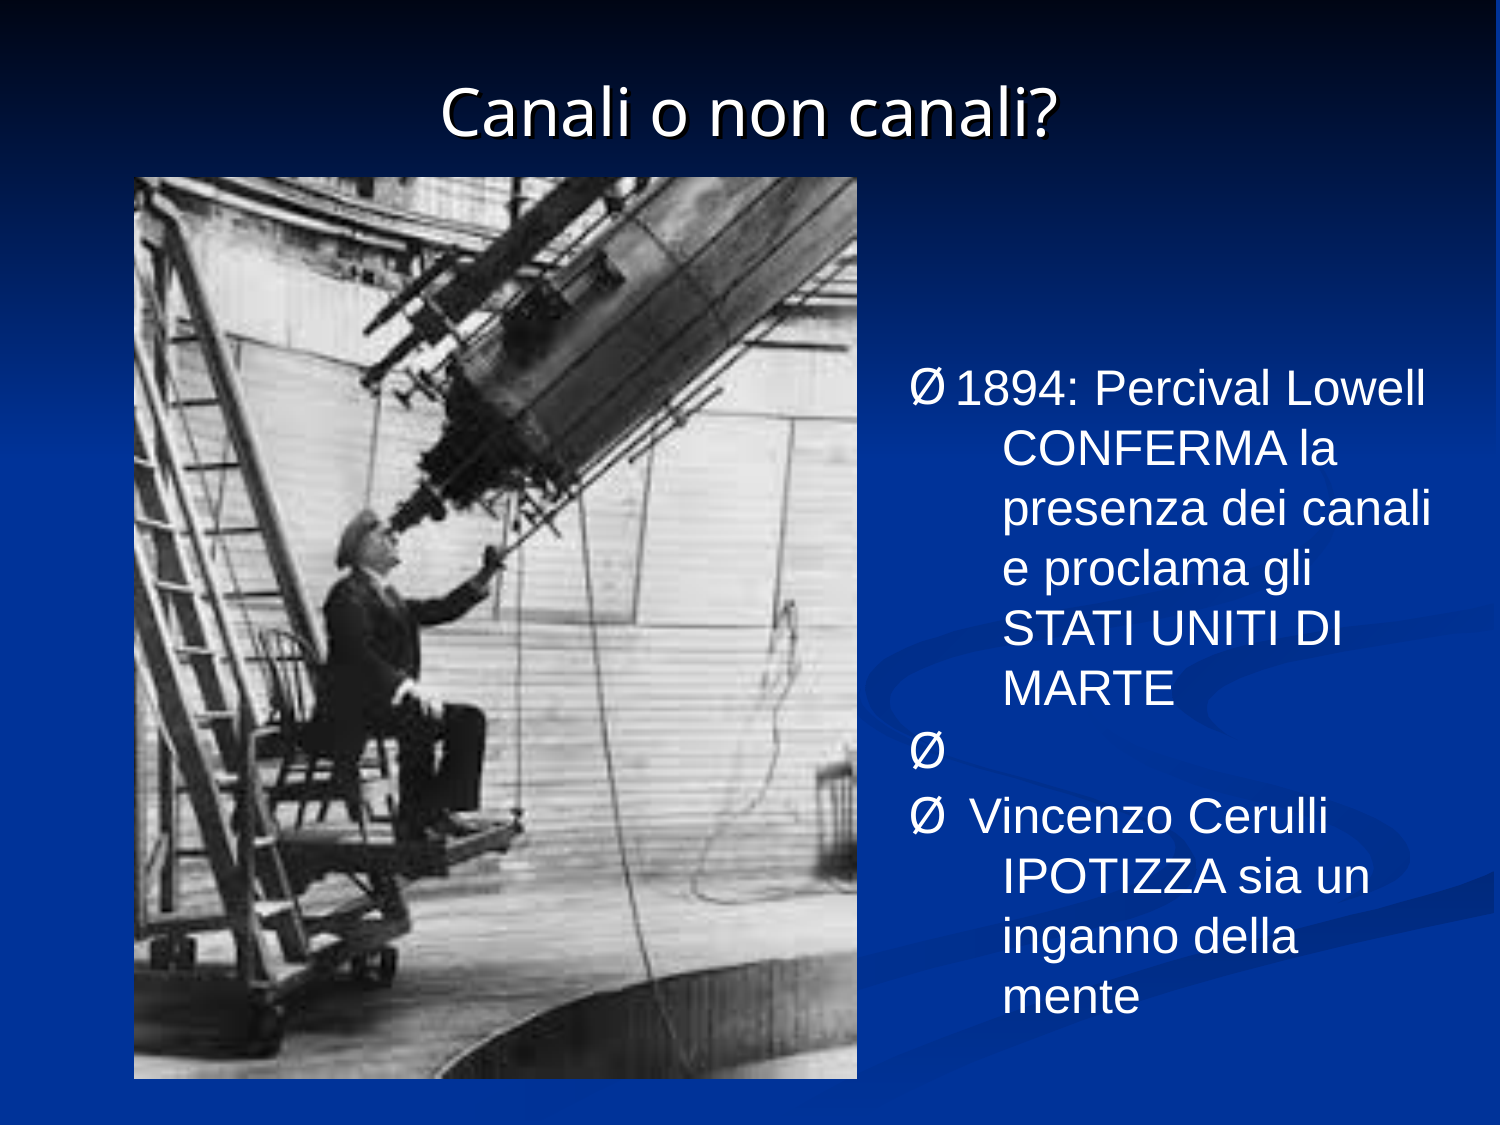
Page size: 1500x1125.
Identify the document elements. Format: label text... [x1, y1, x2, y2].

picture [134, 177, 857, 1079]
text_box Canali o non canali? [35, 61, 1465, 168]
text_box 1894: Percival Lowell CONFERMA la presenza dei canali e proclama gli STATI UNITI DI MARTE Vincenzo Cerulli IPOTIZZA sia un inganno della mente [893, 347, 1465, 909]
